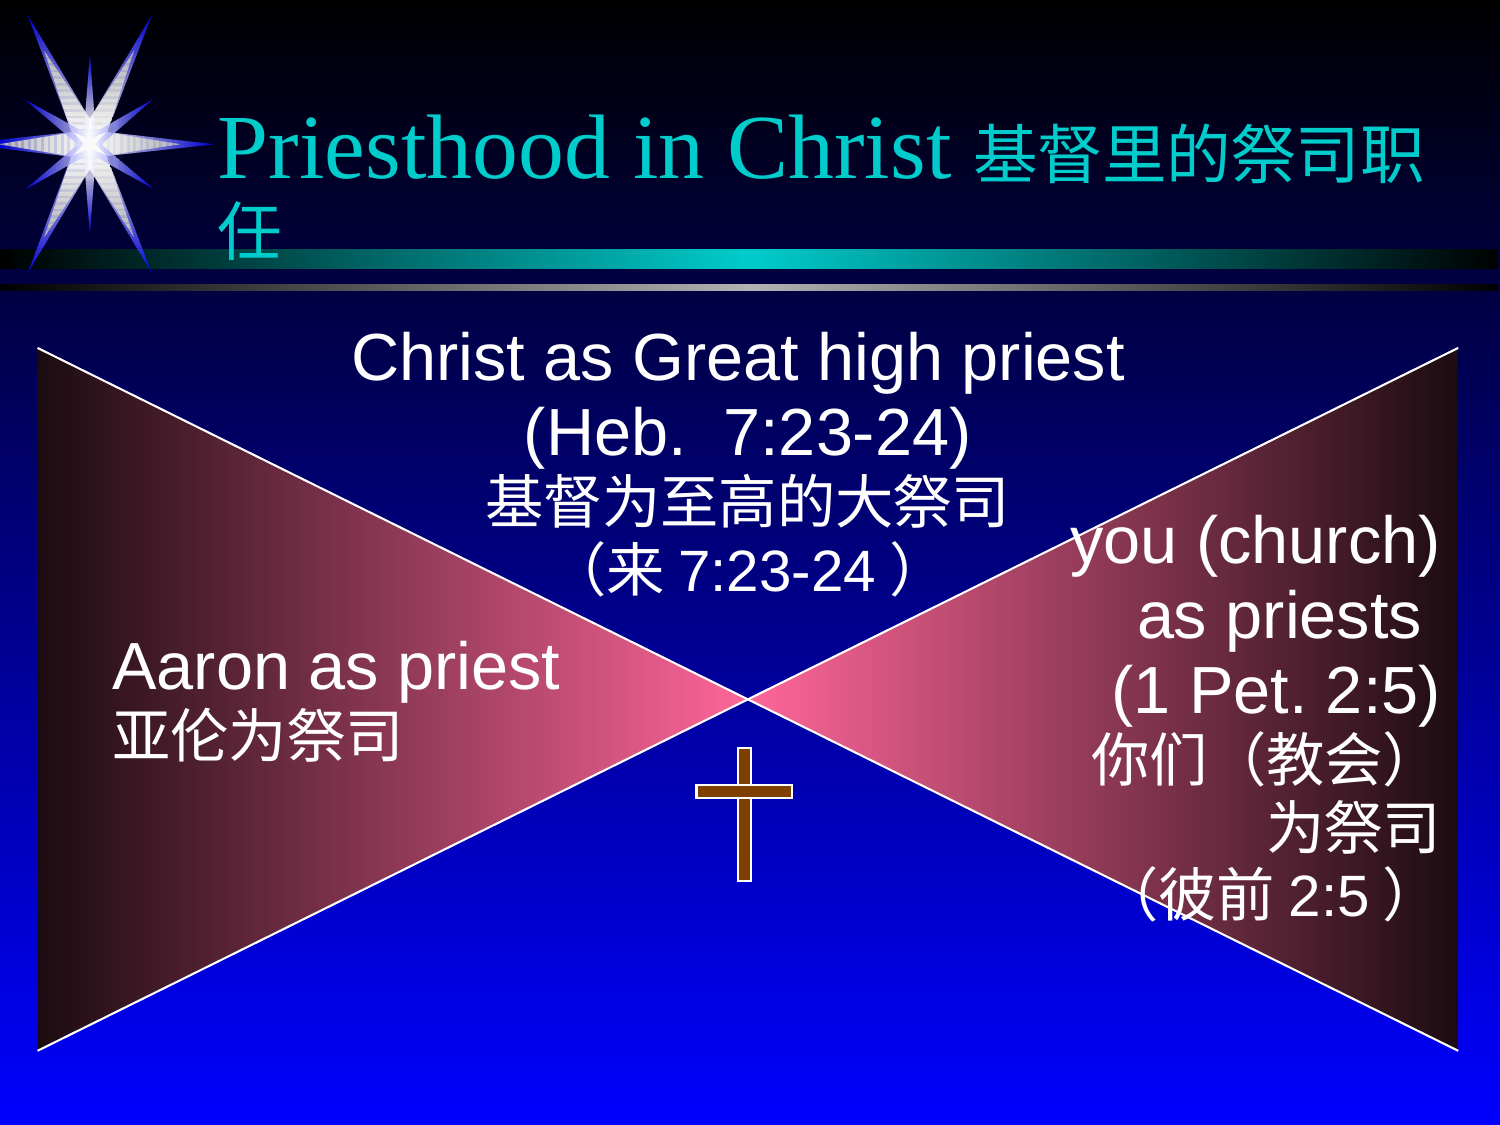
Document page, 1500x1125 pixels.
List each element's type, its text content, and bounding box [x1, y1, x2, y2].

title Priesthood in Christ基督里的祭司职任 [203, 64, 1500, 301]
text_box [696, 747, 792, 881]
text_box [752, 613, 980, 812]
text_box [37, 350, 744, 1049]
text_box Aaron as priest 亚伦为祭司 [97, 621, 585, 779]
text_box Christ as Great high priest (Heb. 7:23-24) 基督为至高的大祭司 （来7:23-24） [335, 312, 1161, 613]
text_box [1166, 350, 1459, 1049]
text_box you (church) as priests (1 Pet. 2:5) 你们（教会） 为祭司 （彼前2:5） [980, 495, 1457, 939]
